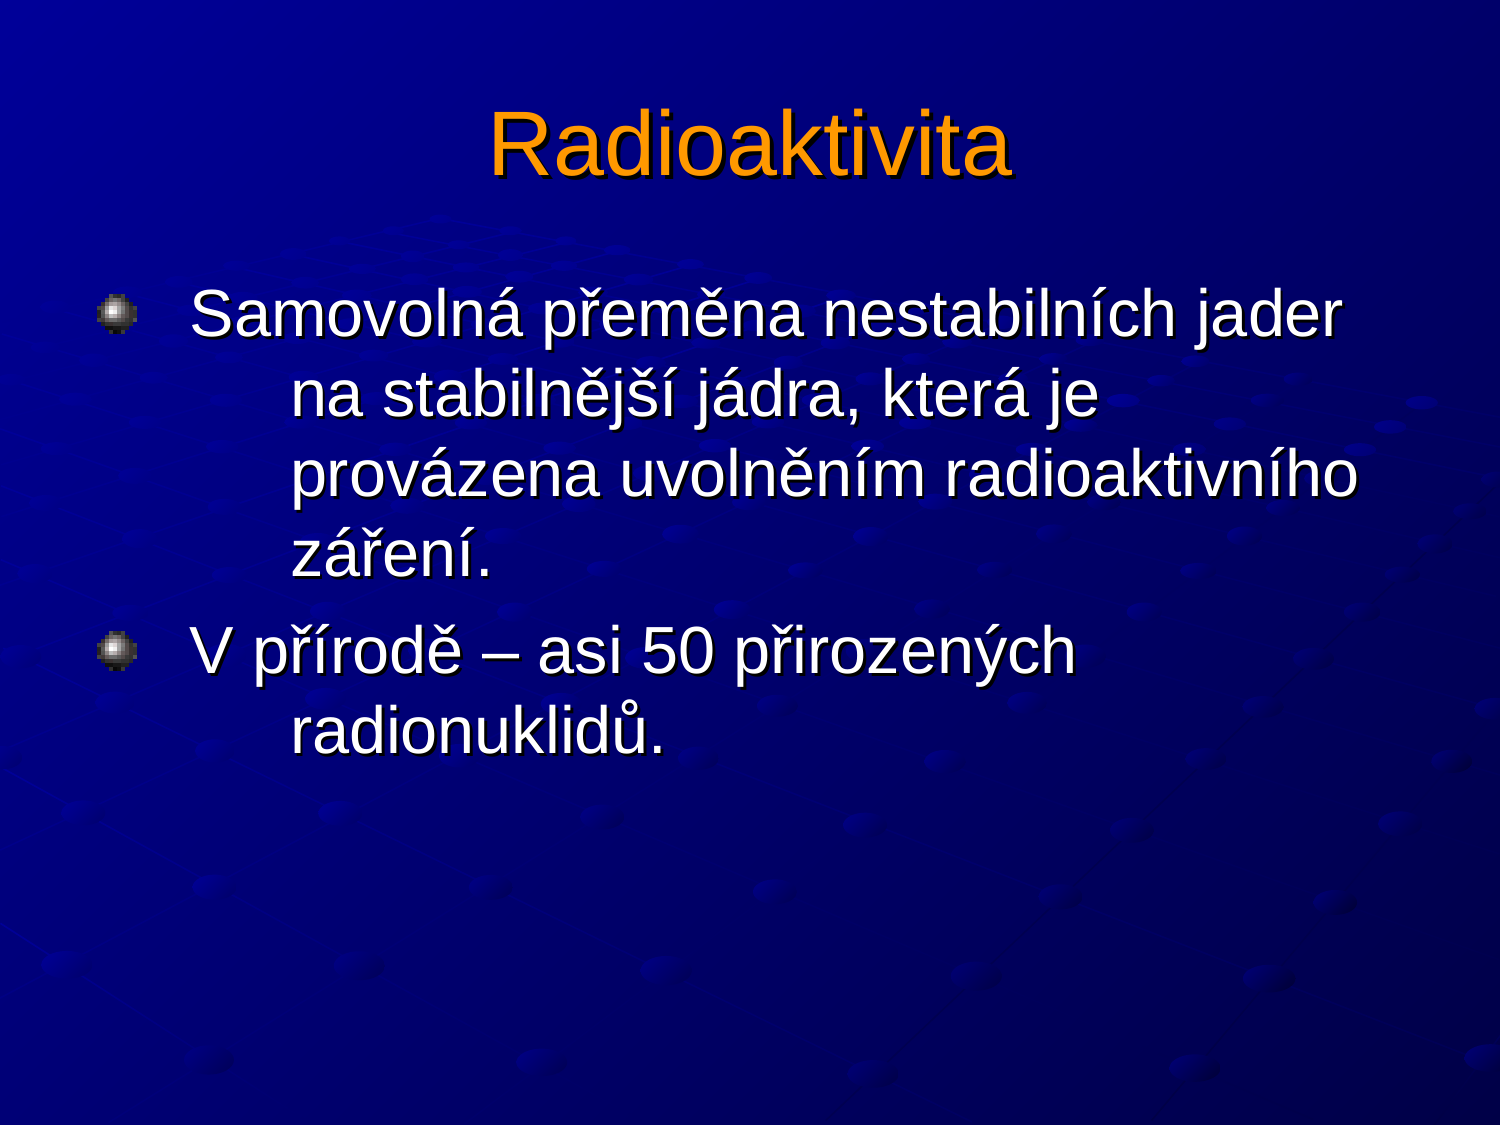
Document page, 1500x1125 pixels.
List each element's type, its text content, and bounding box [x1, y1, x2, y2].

title Radioaktivita [75, 45, 1426, 233]
list Samovolná přeměna nestabilních jader na stabilnější jádra, která je provázena uvolněním radioaktivního záření. V přírodě – asi 50 přirozených radionuklidů. [75, 262, 1426, 1007]
